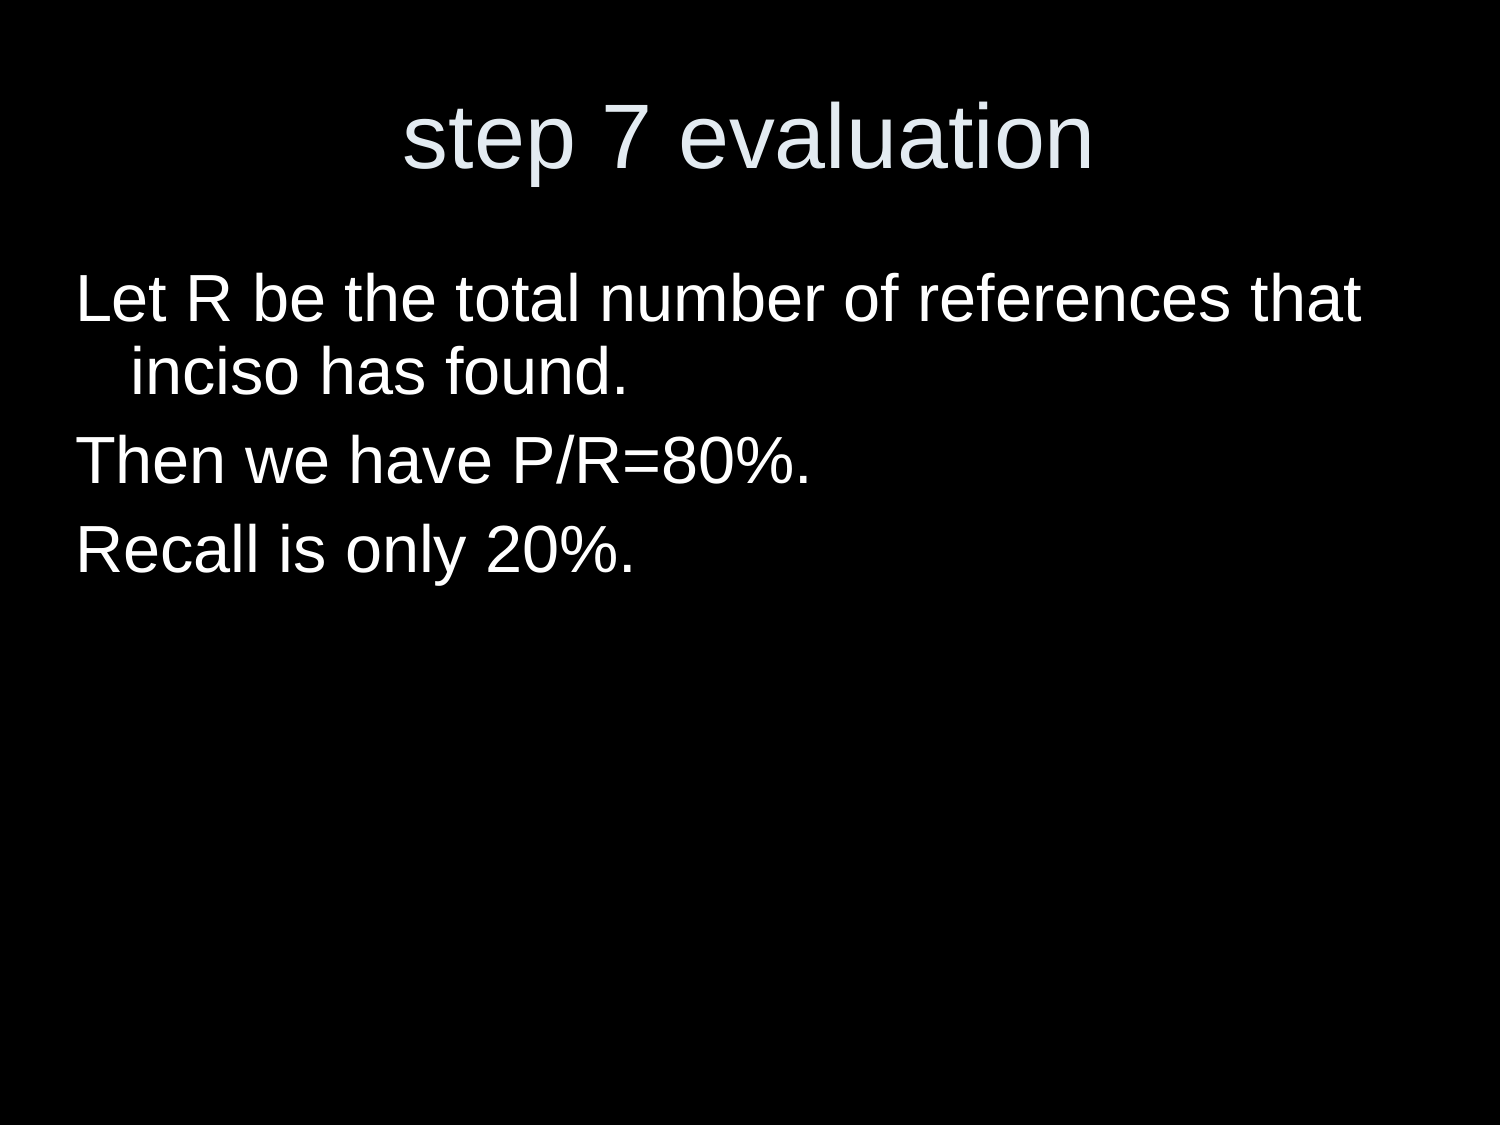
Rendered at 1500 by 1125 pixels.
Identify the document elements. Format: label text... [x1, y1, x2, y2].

title step 7 evaluation [75, 28, 1426, 250]
list Let R be the total number of references that inciso has found. Then we have P/R=80%. Recall is only 20%. [75, 262, 1426, 991]
